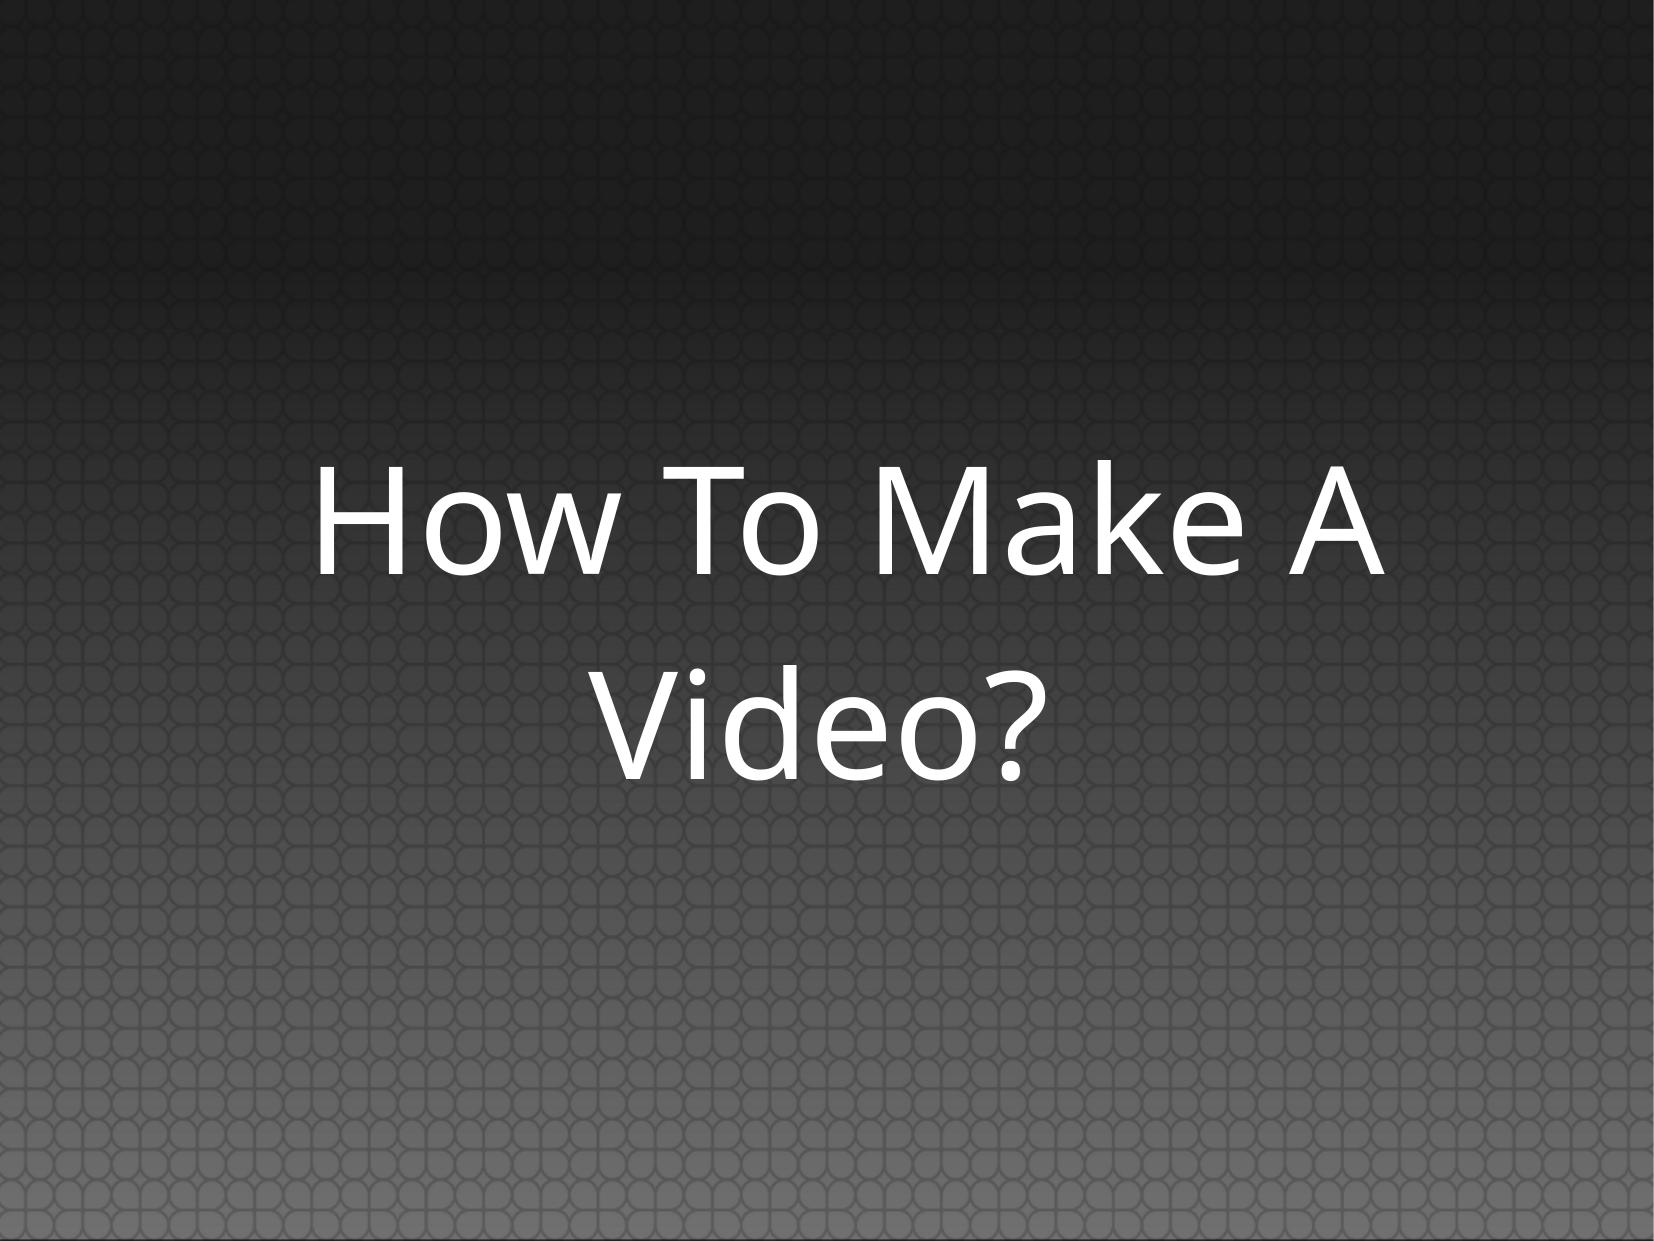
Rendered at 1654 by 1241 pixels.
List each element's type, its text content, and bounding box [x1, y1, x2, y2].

title How To Make A Video? [75, 444, 1564, 794]
picture [0, 0, 1654, 1241]
